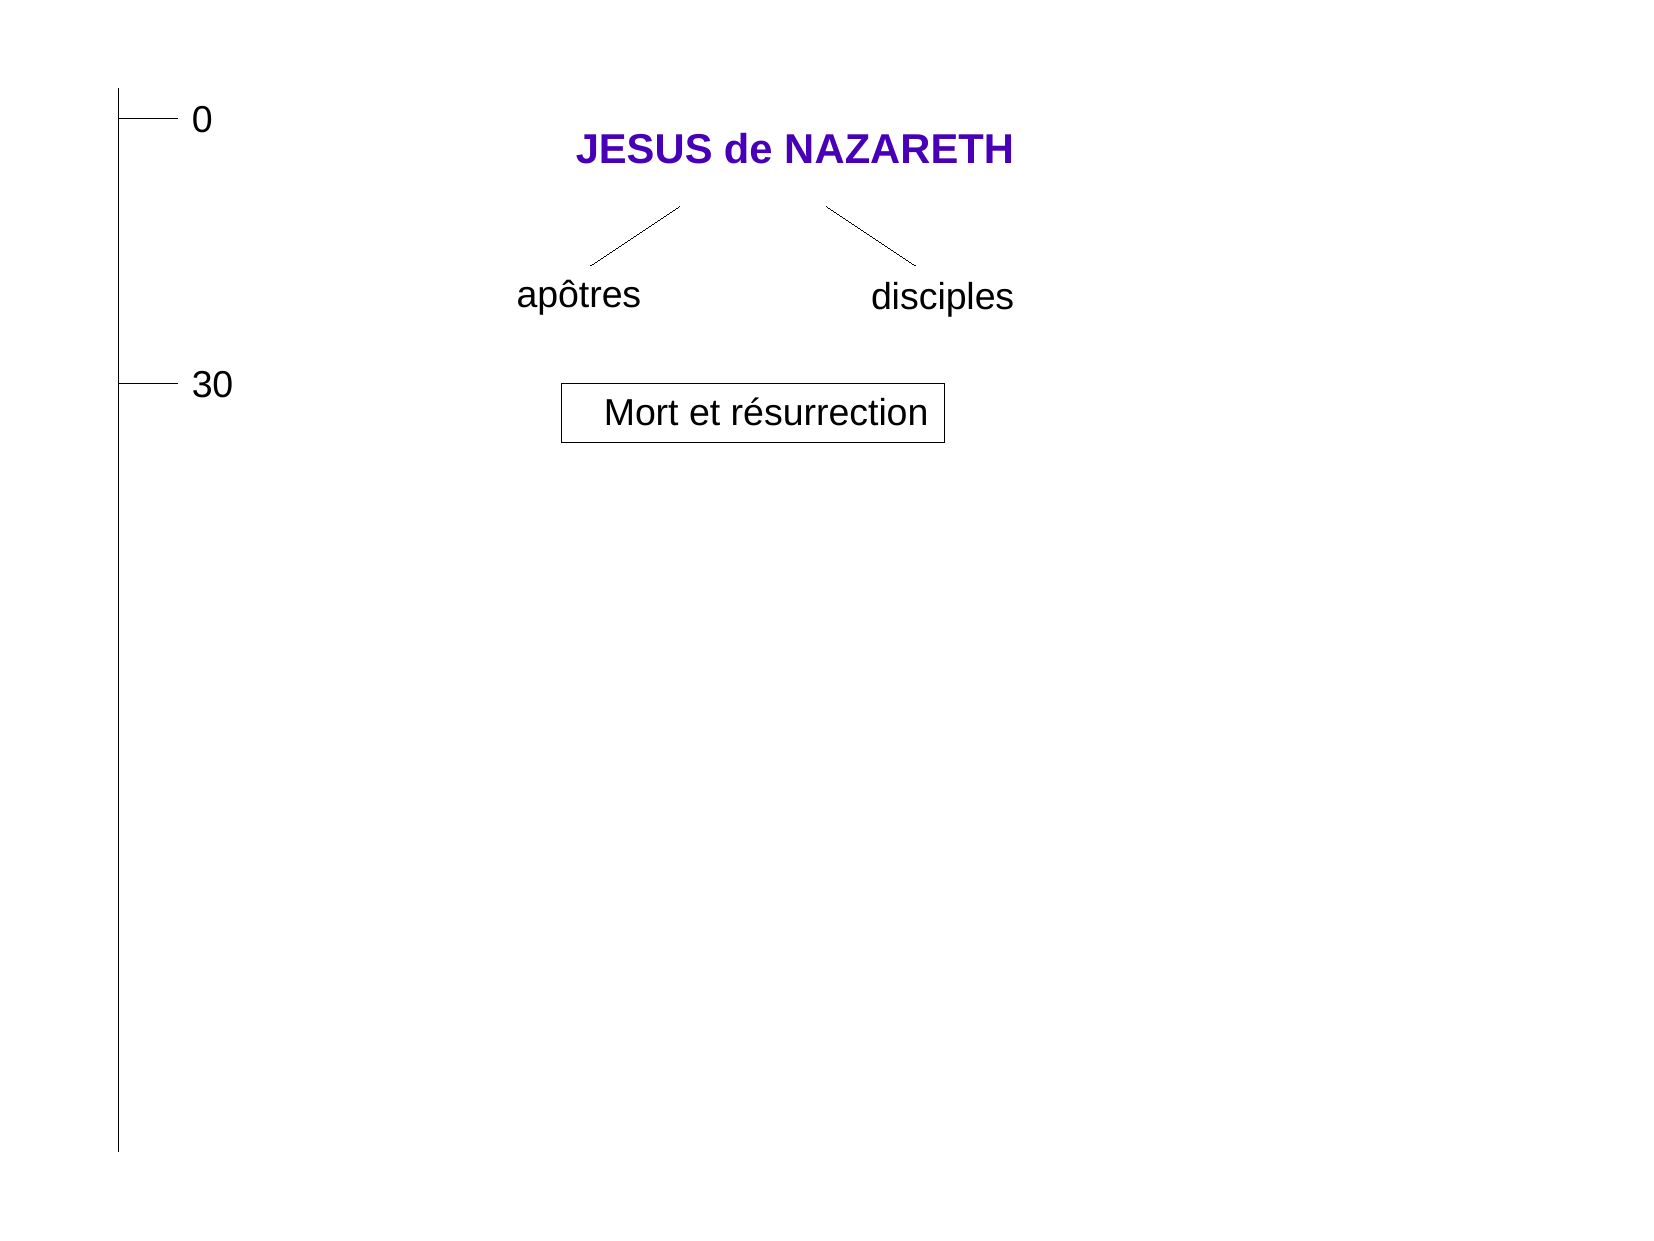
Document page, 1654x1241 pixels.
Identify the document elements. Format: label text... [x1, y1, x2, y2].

text_box Mort et résurrection [588, 384, 944, 441]
text_box 30 [177, 356, 249, 414]
text_box apôtres [501, 265, 657, 323]
text_box JESUS de NAZARETH [561, 118, 1030, 181]
text_box disciples [856, 267, 1030, 325]
text_box 0 [177, 90, 228, 148]
